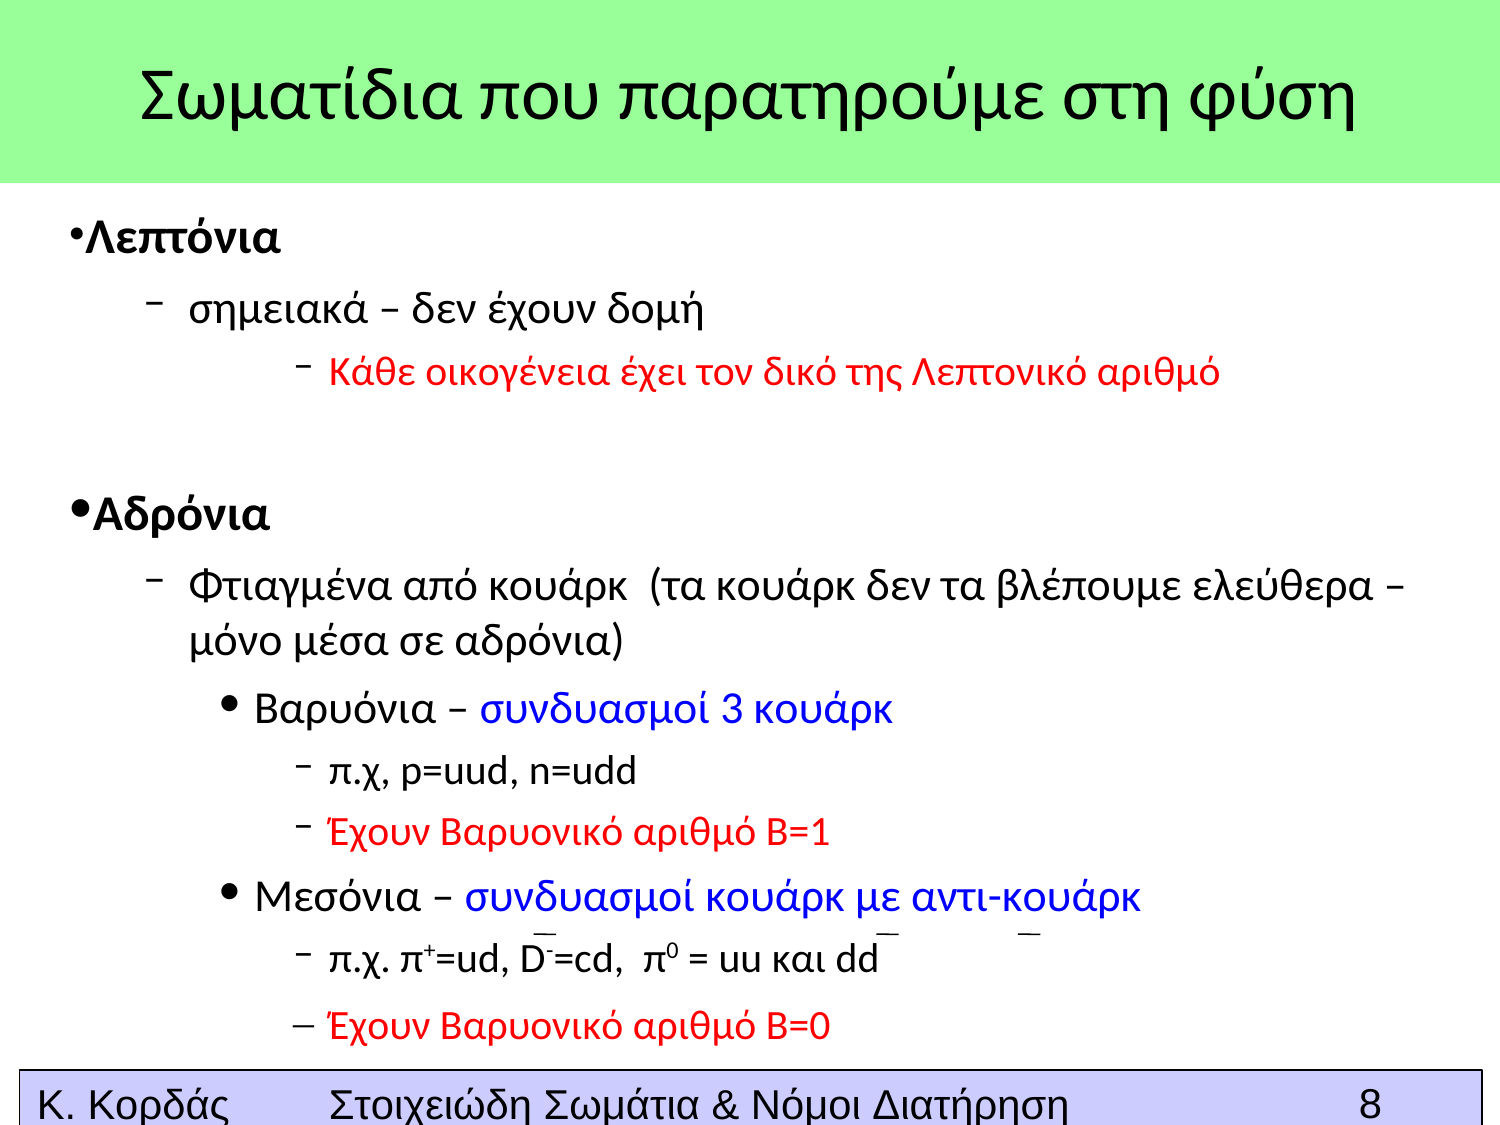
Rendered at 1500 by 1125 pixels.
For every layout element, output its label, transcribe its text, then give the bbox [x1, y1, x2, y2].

text_box Σωματίδια που παρατηρούμε στη φύση [0, 0, 1500, 184]
text_box Λεπτόνια σημειακά – δεν έχουν δομή Κάθε οικογένεια έχει τον δικό της Λεπτονικό αριθμό Αδρόνια Φτιαγμένα από κουάρκ (τα κουάρκ δεν τα βλέπουμε ελεύθερα – μόνο μέσα σε αδρόνια) Βαρυόνια – συνδυασμοί 3 κουάρκ π.χ, p=uud, n=udd Έχουν Bαρυονικό αριθμό B=1 Μεσόνια – συνδυασμοί κουάρκ με αντι-κουάρκ π.χ. π+=ud, D-=cd, π0 = uu και dd Έχουν Bαρυονικό αριθμό B=0 [53, 196, 1477, 1054]
